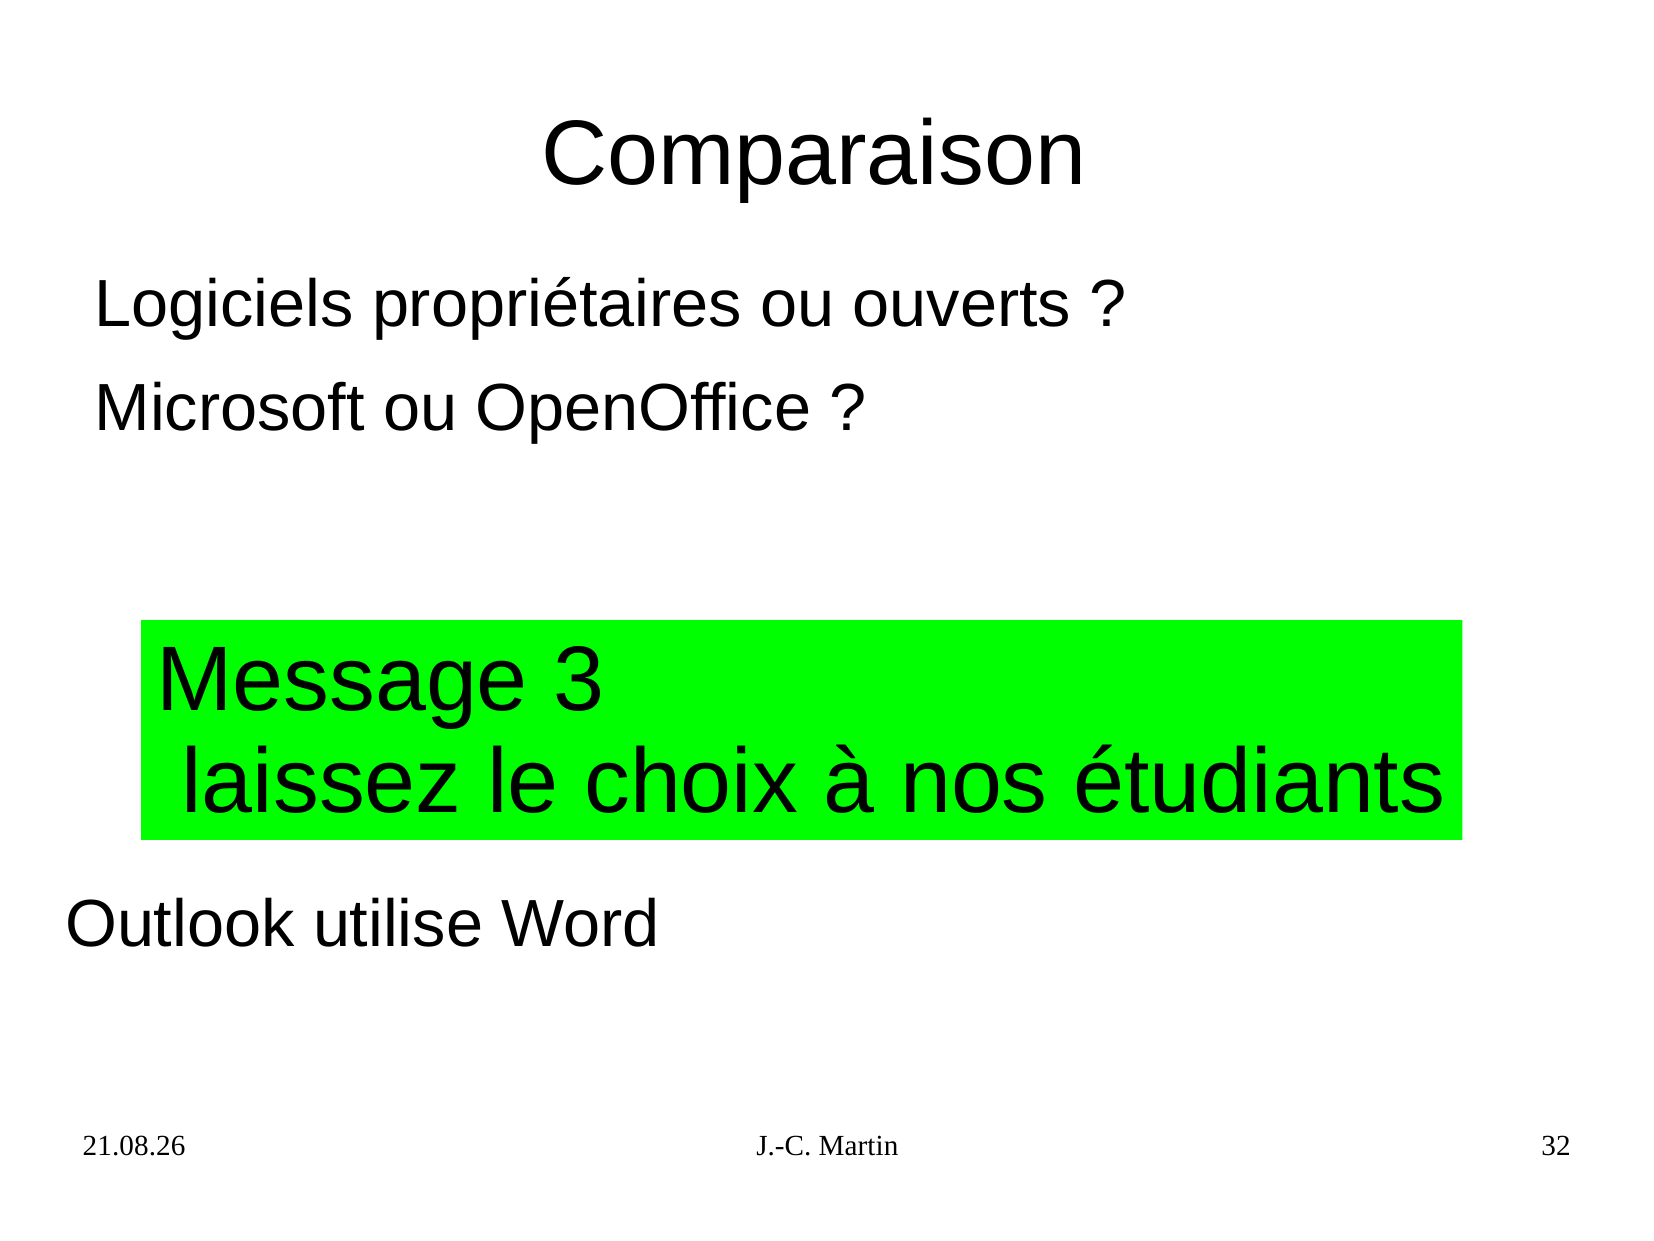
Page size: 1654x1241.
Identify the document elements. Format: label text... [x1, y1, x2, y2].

list Outlook utilise Word [47, 885, 1536, 1093]
list Logiciels propriétaires ou ouverts ? Microsoft ou OpenOffice ? [76, 265, 1565, 532]
title Comparaison [82, 49, 1571, 257]
text_box Message 3 laissez le choix à nos étudiants [141, 620, 1463, 840]
